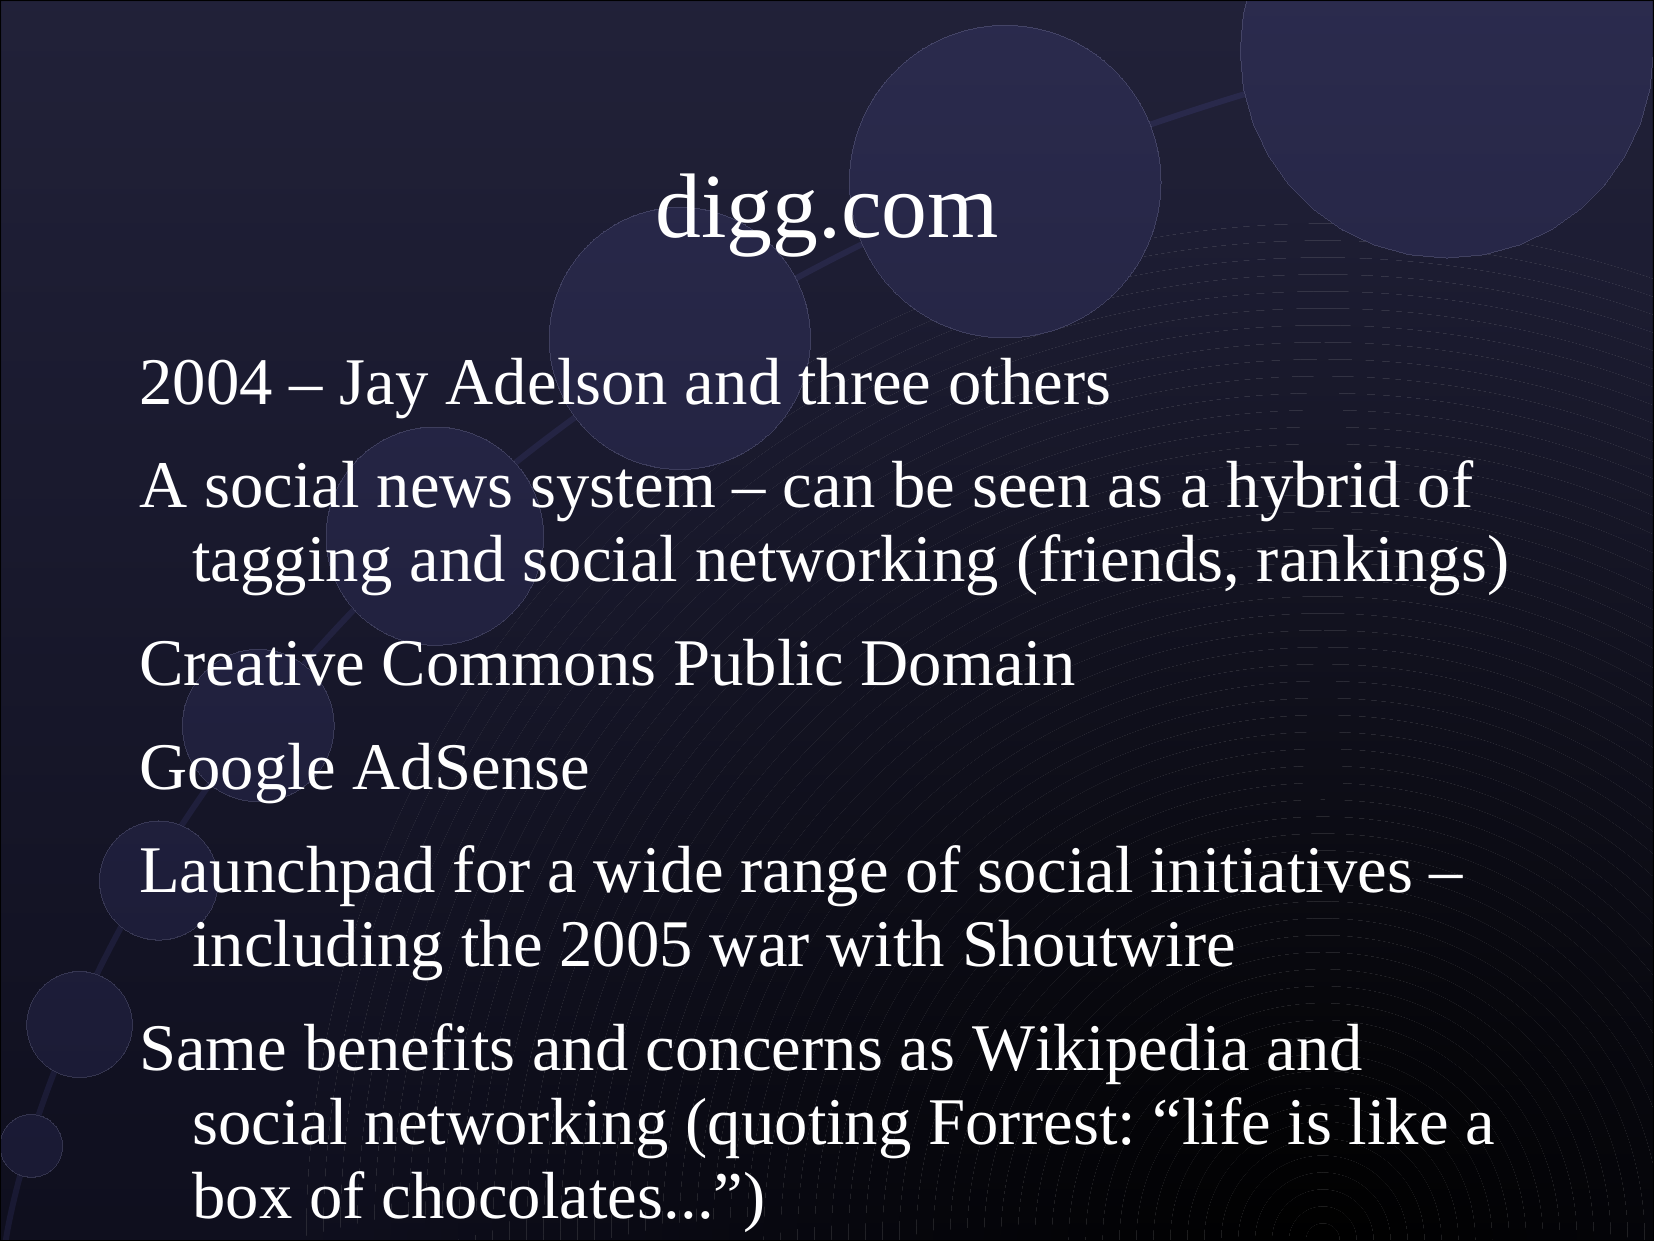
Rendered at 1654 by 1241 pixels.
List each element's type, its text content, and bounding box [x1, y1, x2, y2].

list 2004 – Jay Adelson and three others A social news system – can be seen as a hybrid of tagging and social networking (friends, rankings) Creative Commons Public Domain Google AdSense Launchpad for a wide range of social initiatives – including the 2005 war with Shoutwire Same benefits and concerns as Wikipedia and social networking (quoting Forrest: “life is like a box of chocolates...”) [121, 344, 1534, 1234]
title digg.com [121, 102, 1534, 311]
